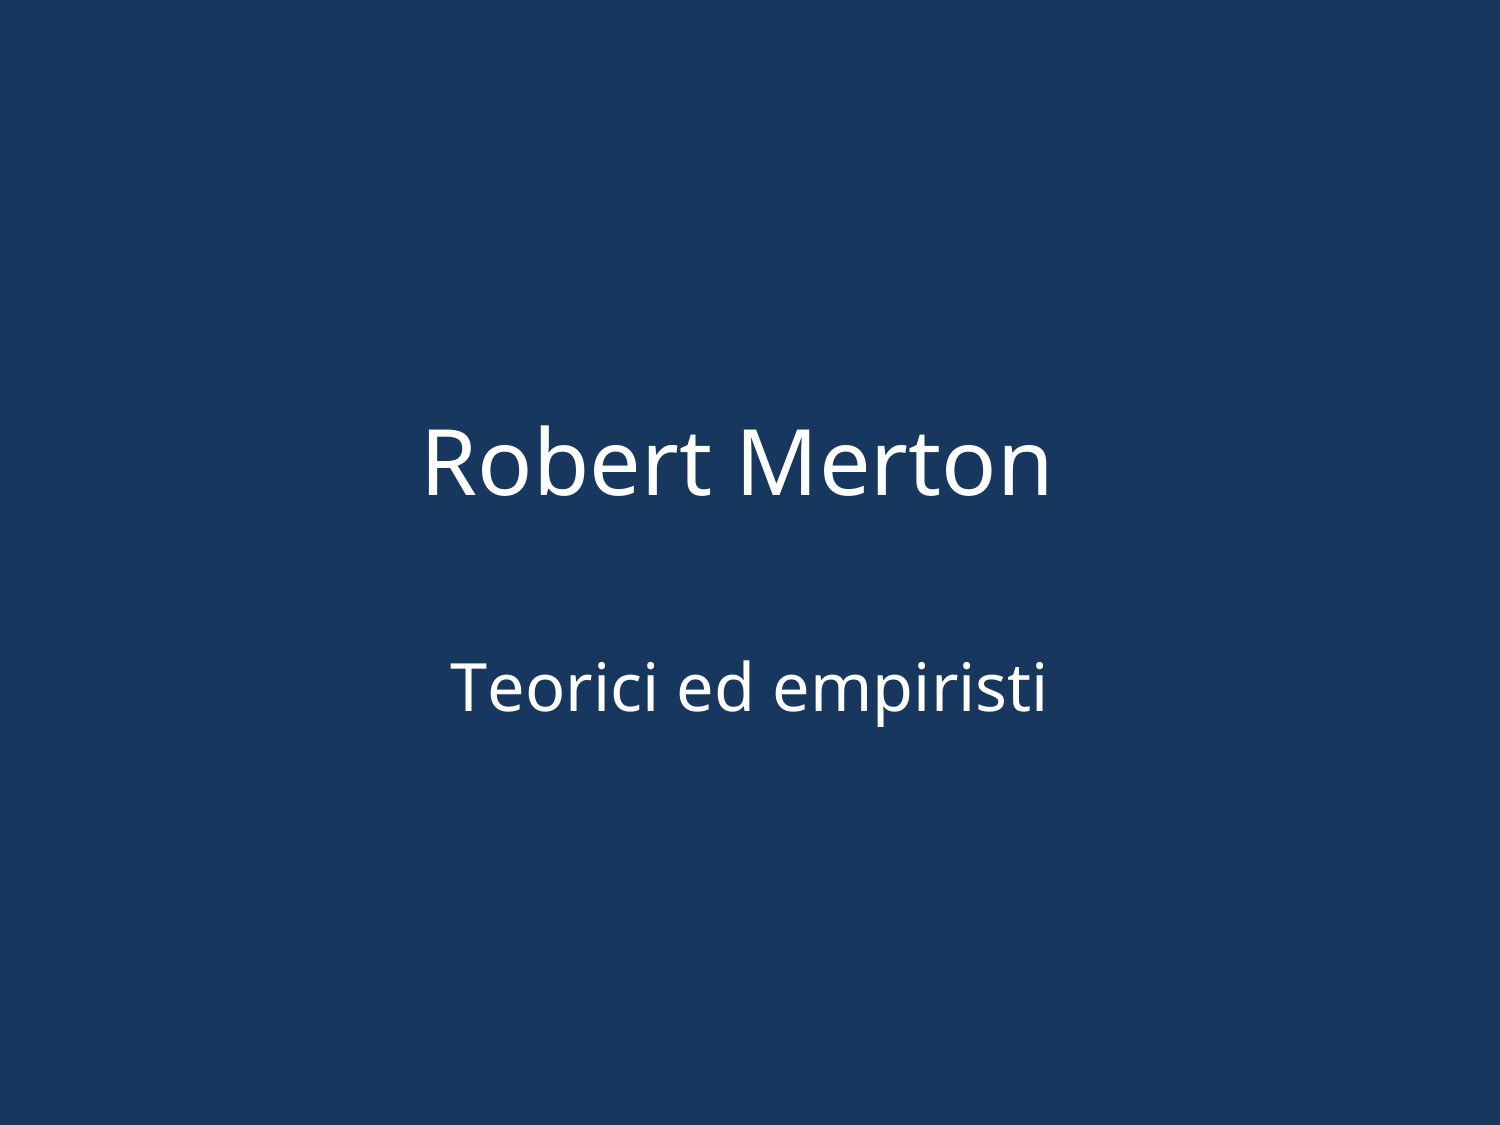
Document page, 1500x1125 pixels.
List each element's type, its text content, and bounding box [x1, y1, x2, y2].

title Robert Merton [100, 337, 1376, 580]
text_box Teorici ed empiristi [225, 637, 1276, 926]
